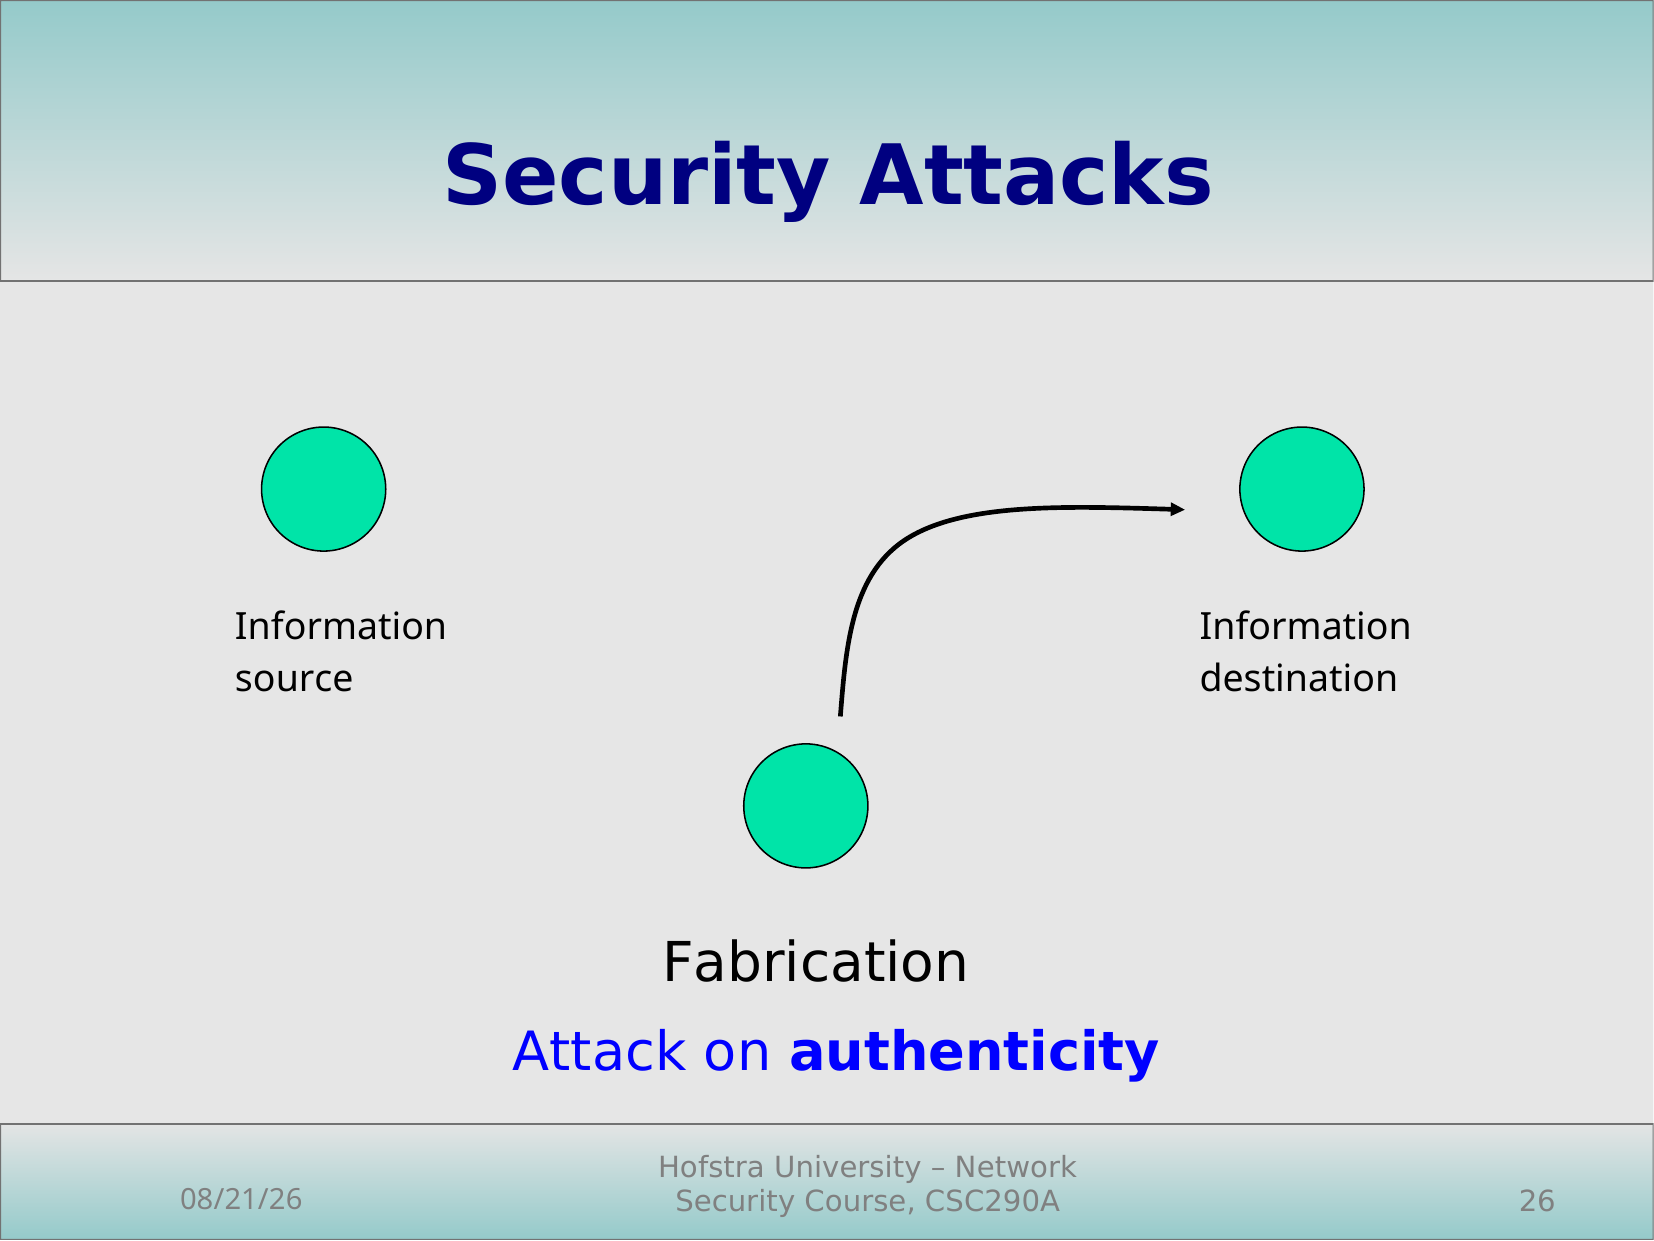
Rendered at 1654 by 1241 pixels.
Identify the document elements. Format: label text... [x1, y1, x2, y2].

text_box Information destination [1184, 592, 1428, 710]
title Security Attacks [123, 87, 1534, 233]
text_box Attack on authenticity [487, 1012, 1176, 1091]
text_box Fabrication [647, 923, 985, 1003]
text_box Information source [220, 592, 463, 710]
